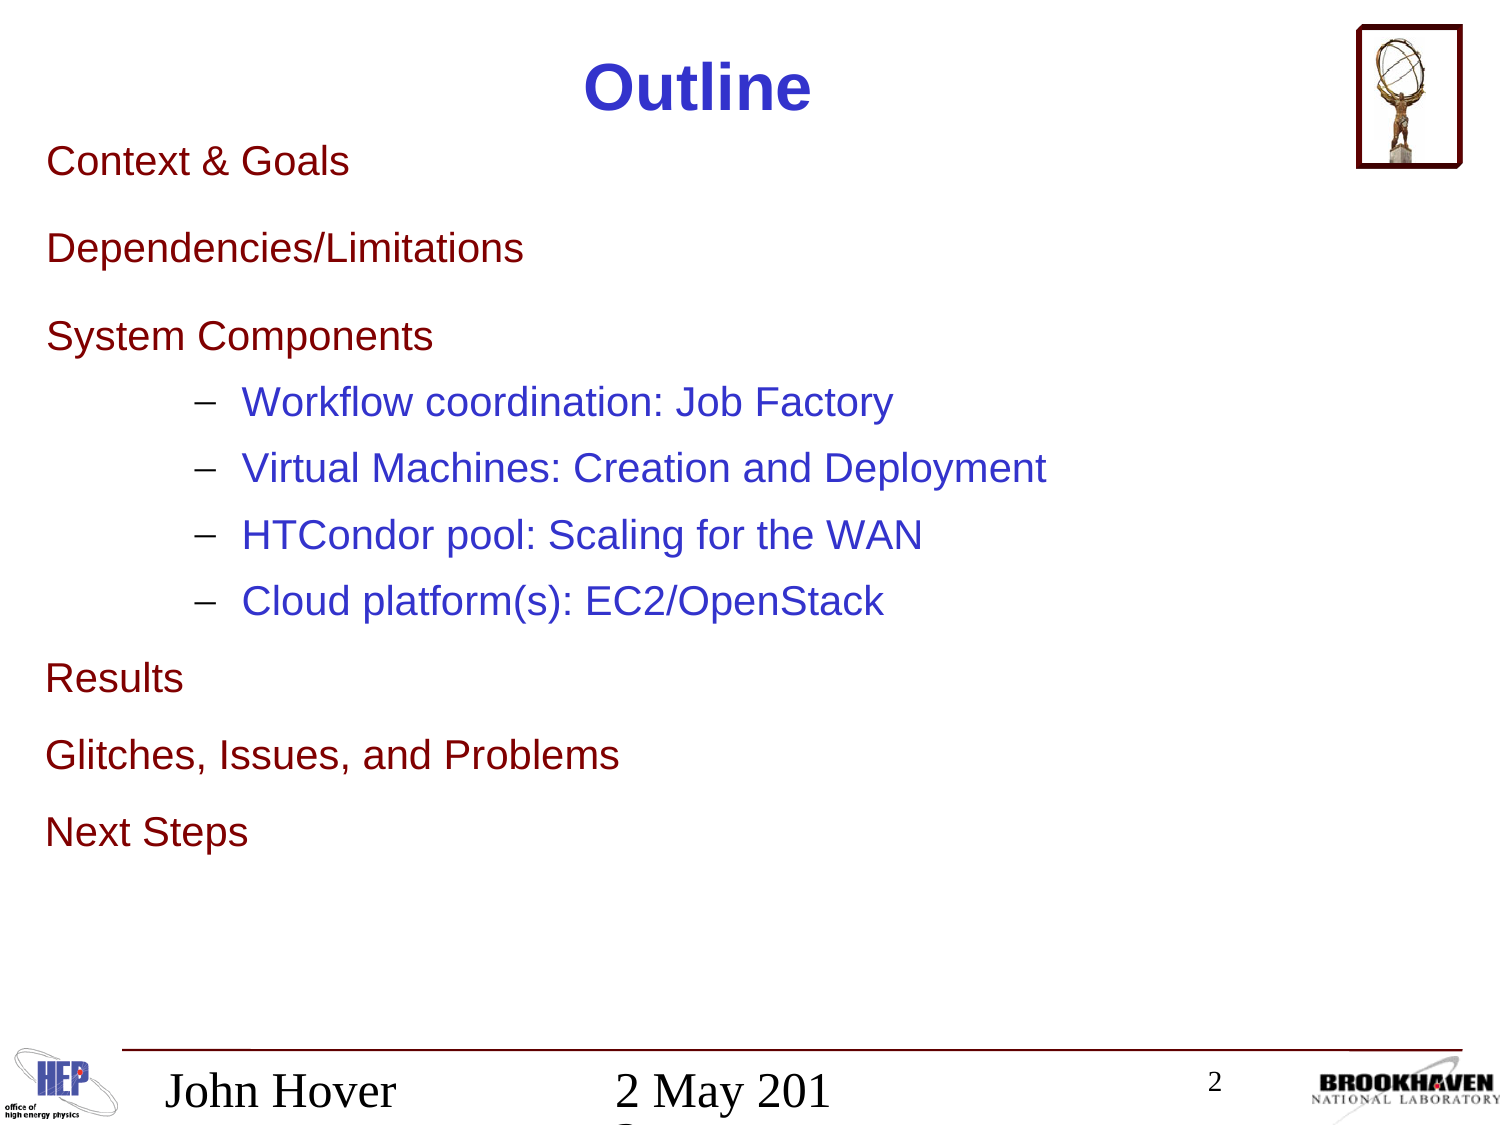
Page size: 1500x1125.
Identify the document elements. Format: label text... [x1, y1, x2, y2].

title Outline [50, 24, 1347, 120]
picture [1312, 1056, 1500, 1125]
picture [0, 1043, 122, 1125]
picture [1374, 37, 1426, 120]
list Context & Goals Dependencies/Limitations System Components Workflow coordination: Job Factory Virtual Machines: Creation and Deployment HTCondor pool: Scaling for the WAN Cloud platform(s): EC2/OpenStack Results Glitches, Issues, and Problems Next Steps [30, 120, 1440, 1036]
